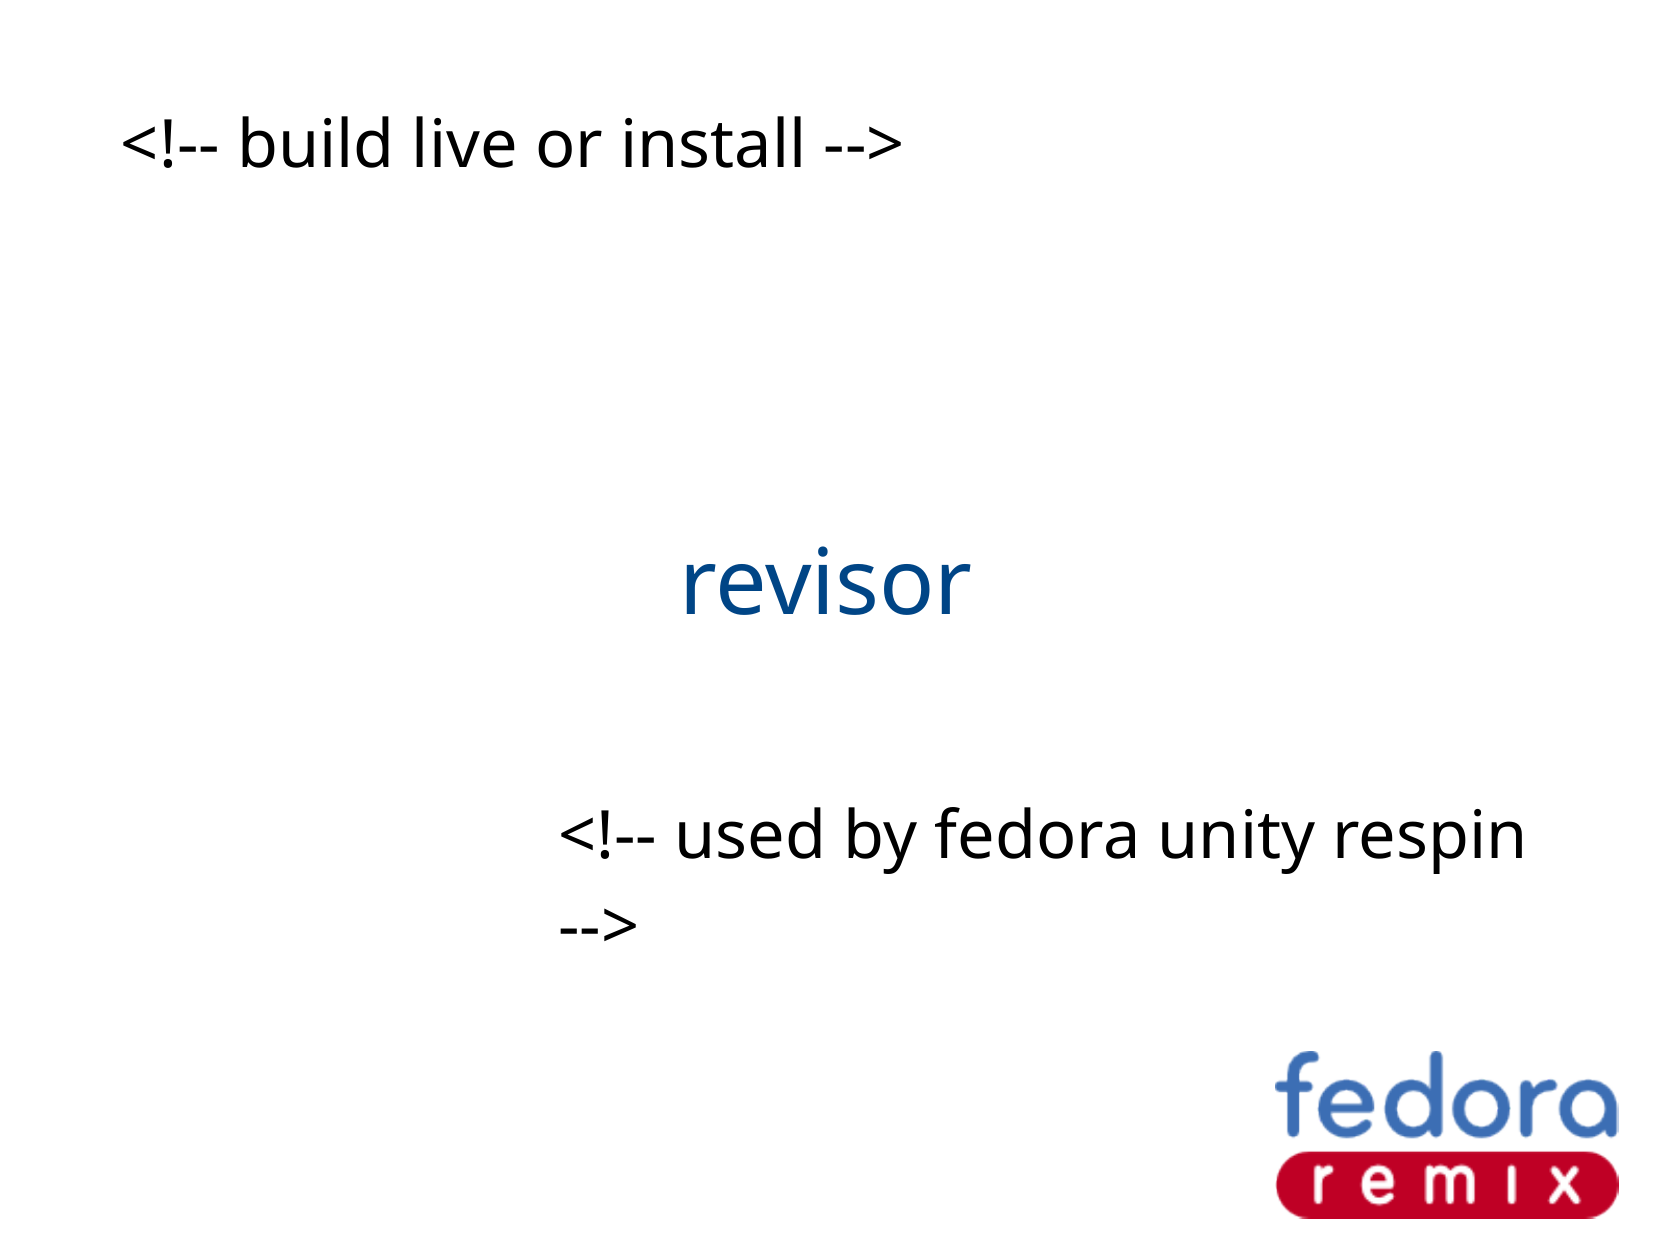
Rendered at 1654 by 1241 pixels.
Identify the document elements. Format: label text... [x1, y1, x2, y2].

picture [1275, 1051, 1619, 1219]
title revisor [82, 56, 1571, 1102]
list <!-- used by fedora unity respin --> [487, 787, 1563, 863]
list <!-- build live or install --> [49, 96, 1051, 188]
